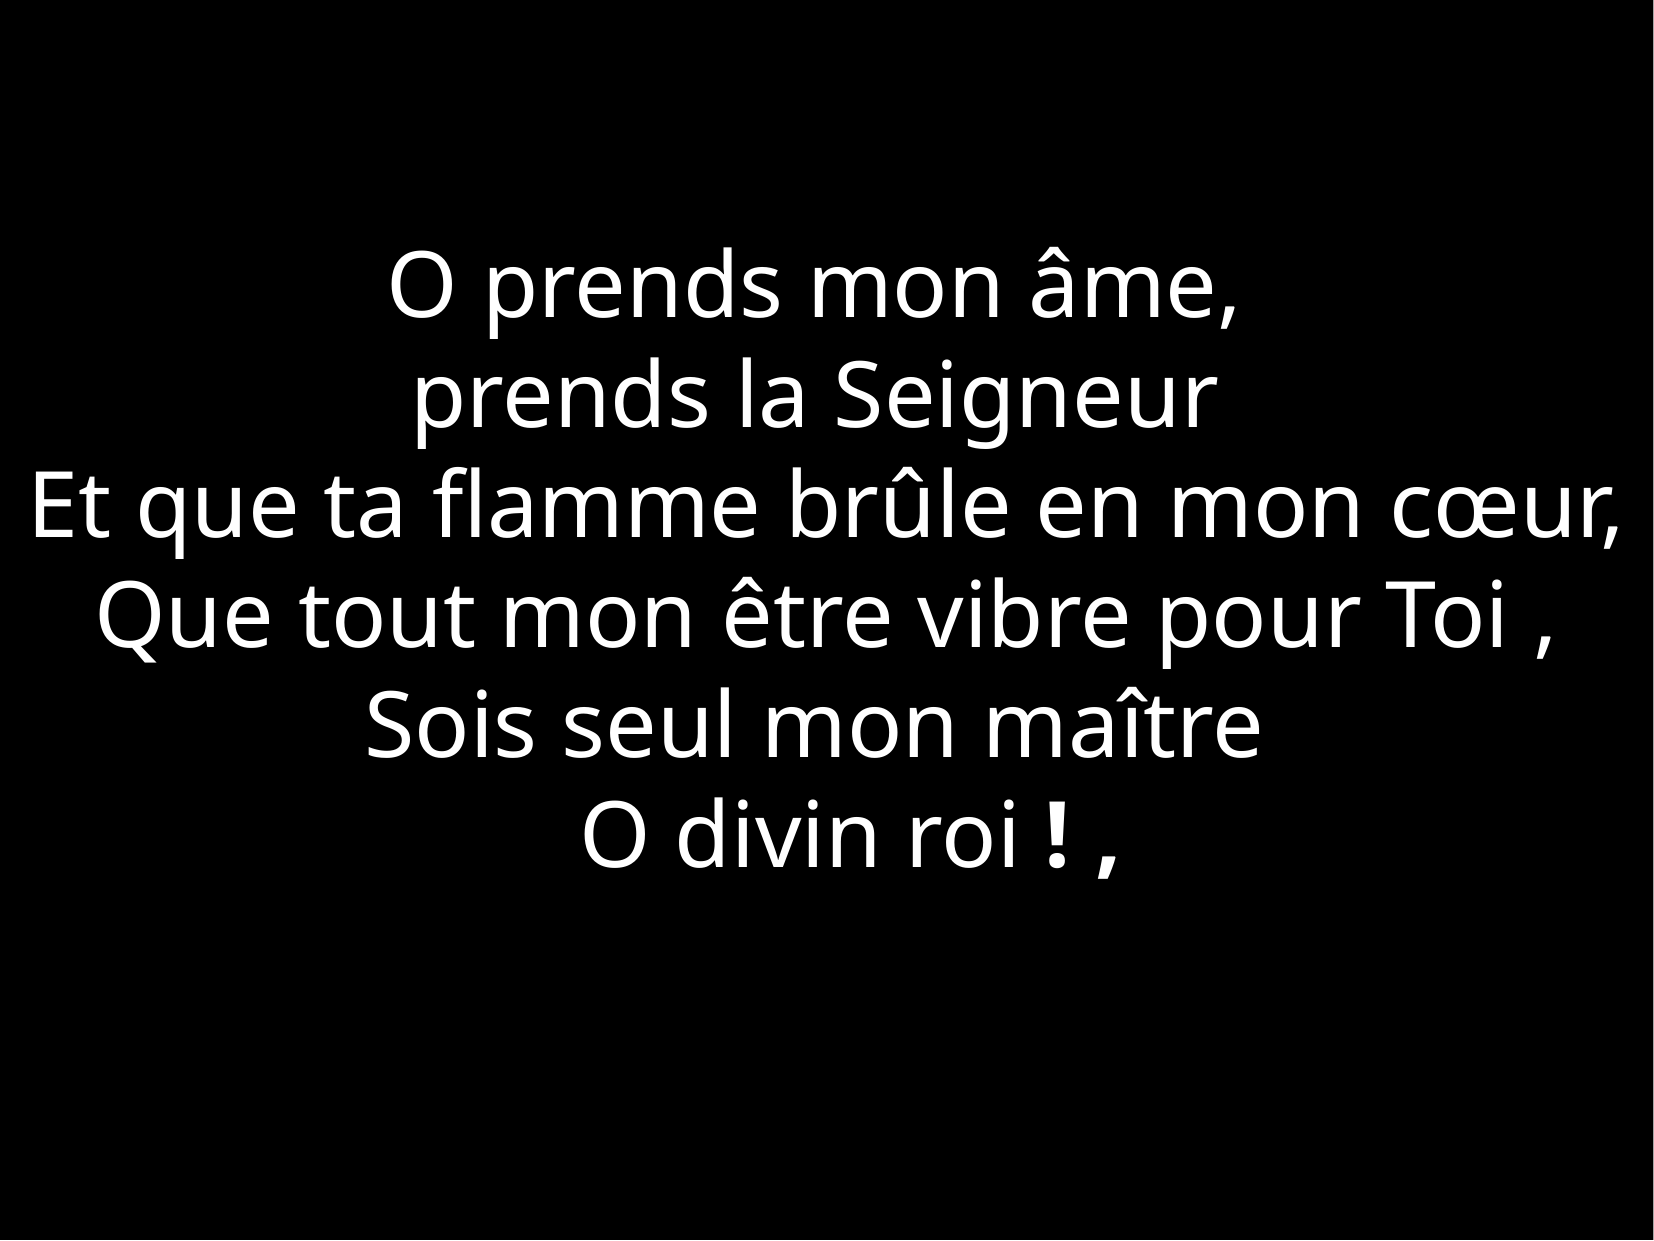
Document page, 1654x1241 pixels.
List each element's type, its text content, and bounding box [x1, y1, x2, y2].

text_box O prends mon âme, prends la Seigneur Et que ta flamme brûle en mon cœur, Que tout mon être vibre pour Toi , Sois seul mon maître O divin roi ! , [0, 169, 1654, 748]
